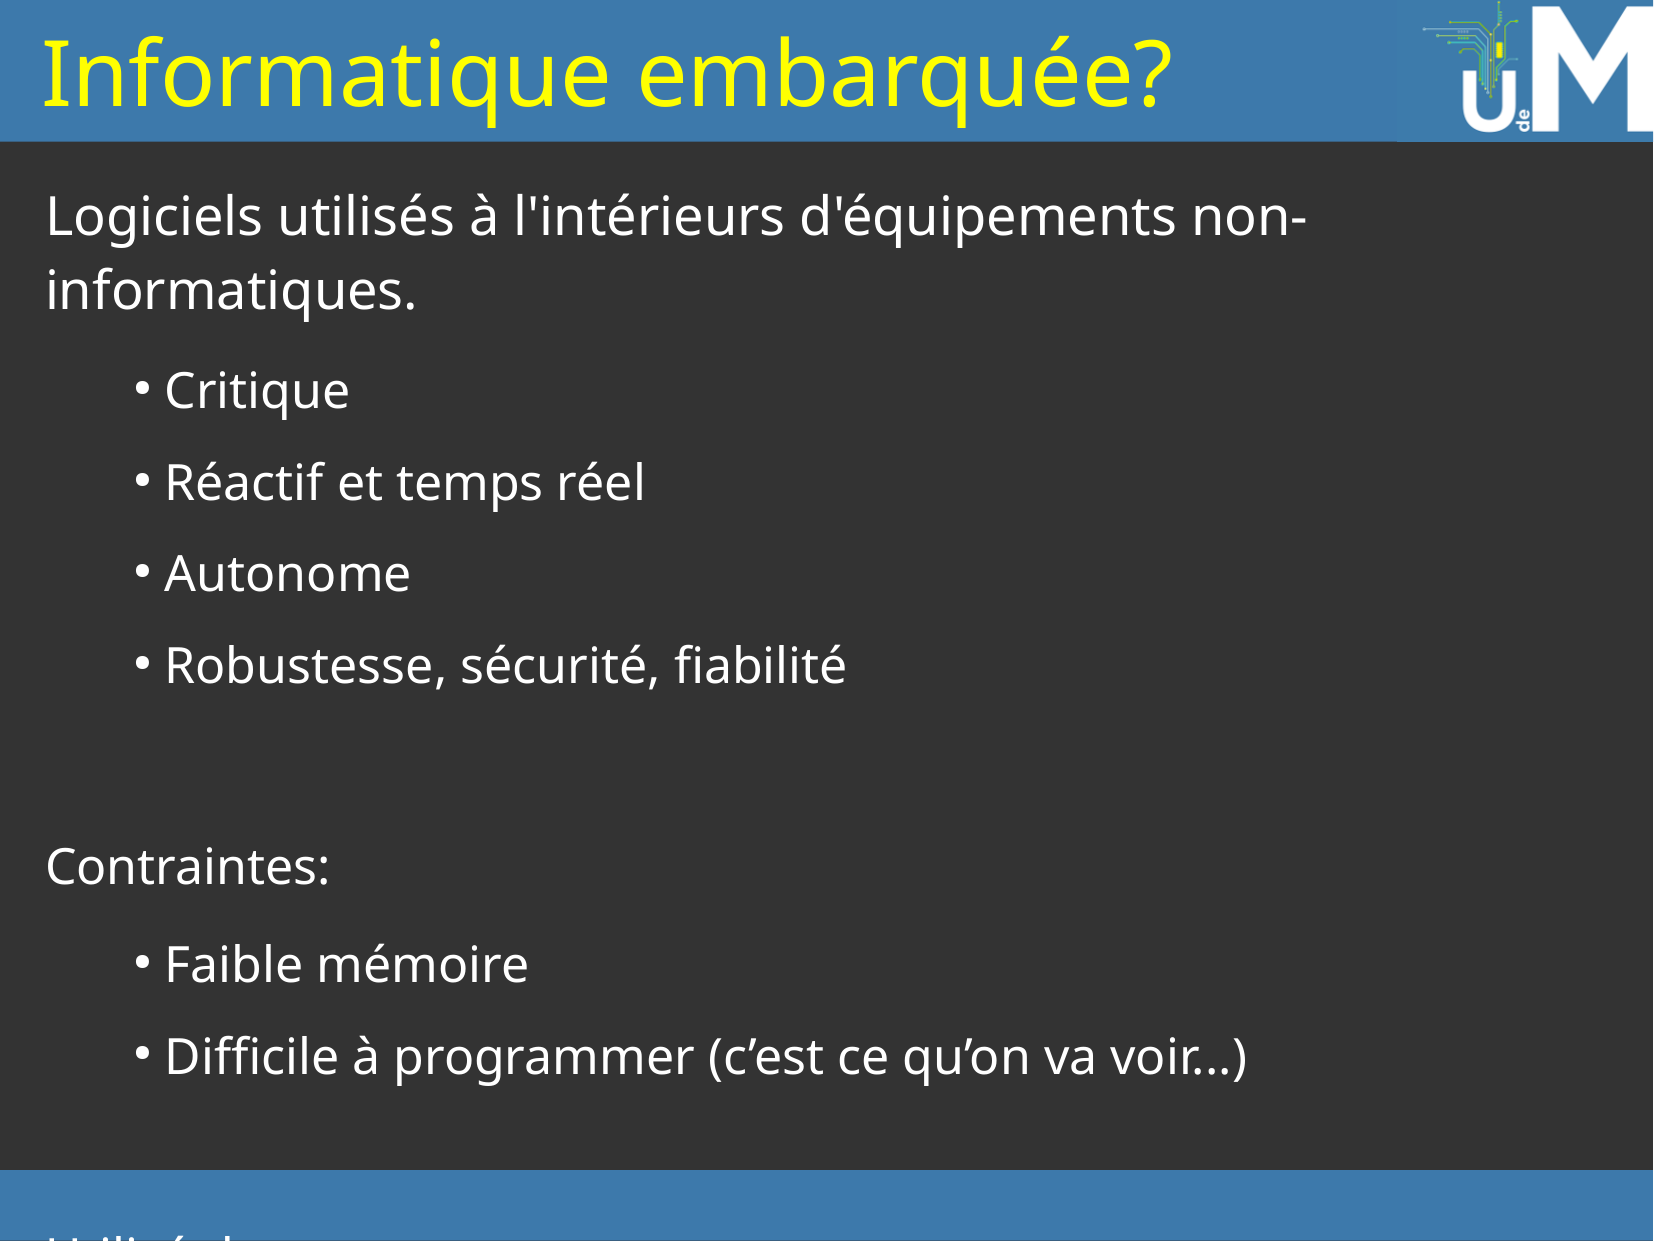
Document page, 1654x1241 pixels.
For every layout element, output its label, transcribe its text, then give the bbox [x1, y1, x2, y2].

picture [1397, 0, 1654, 142]
title Informatique embarquée? [41, 9, 1411, 133]
list Logiciels utilisés à l'intérieurs d'équipements non-informatiques. Critique Réactif et temps réel Autonome Robustesse, sécurité, fiabilité Contraintes: Faible mémoire Difficile à programmer (c’est ce qu’on va voir...) Utilisé dans presque tout.... [45, 177, 1606, 1141]
